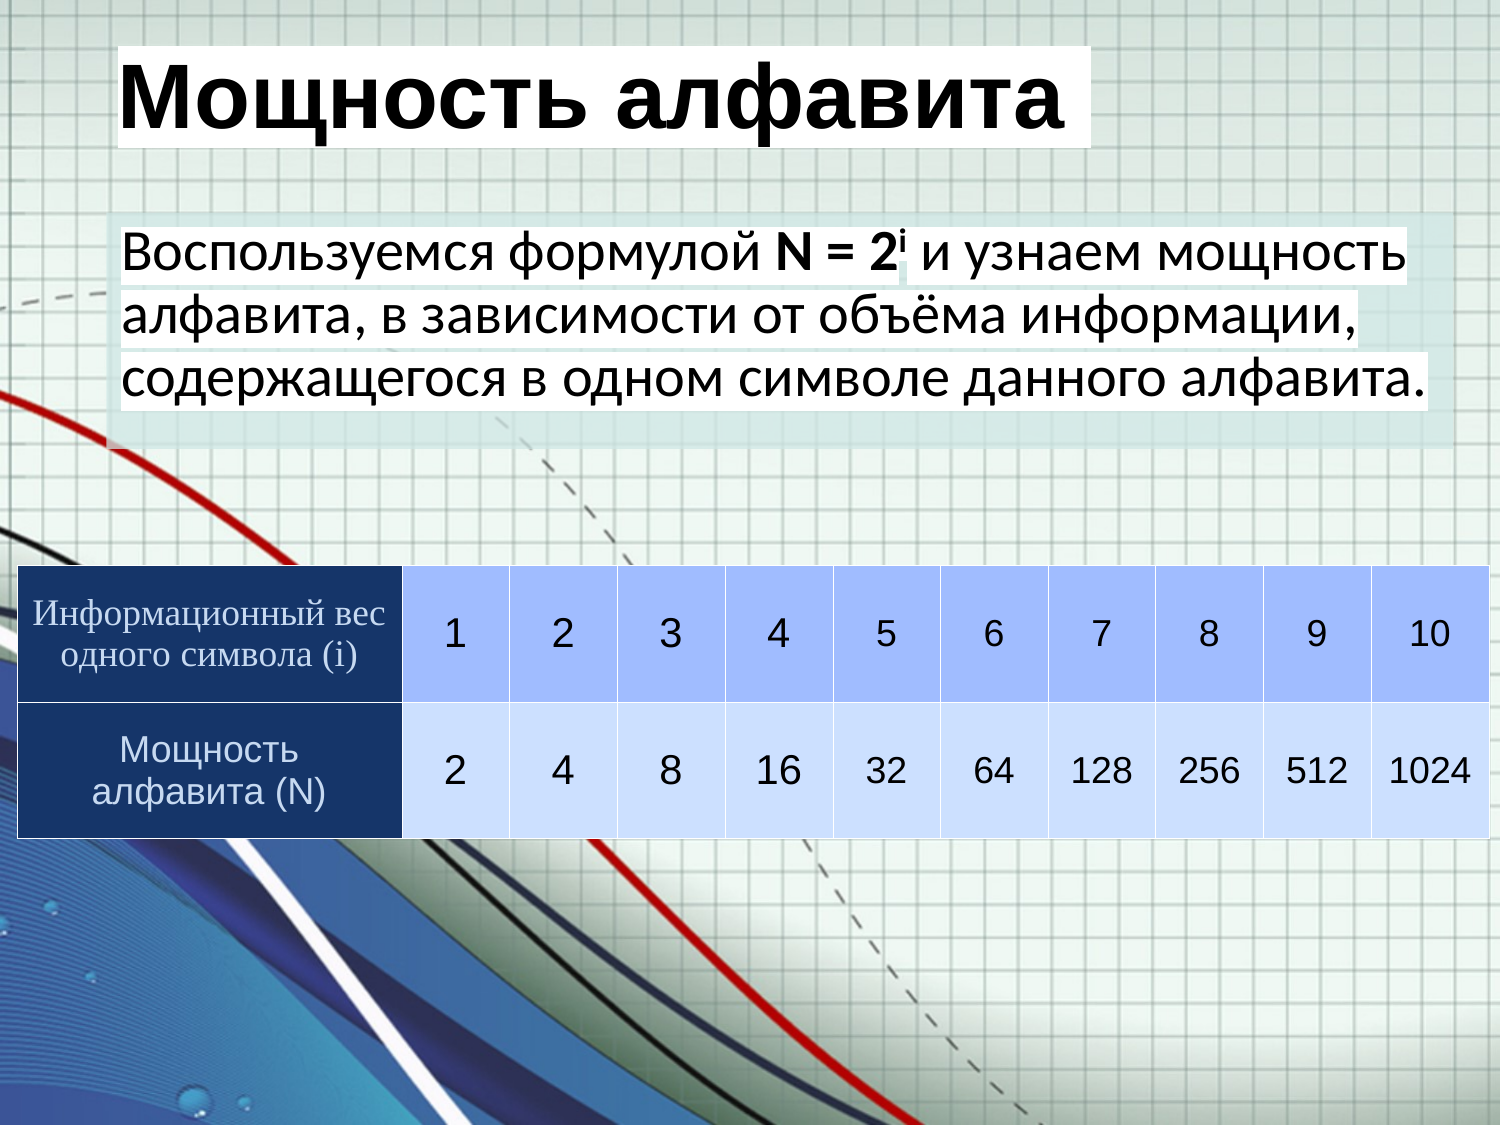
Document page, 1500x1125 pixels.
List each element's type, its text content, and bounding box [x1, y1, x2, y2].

table_header 6 [941, 566, 1048, 702]
table_cell 128 [1049, 703, 1155, 838]
table_header 3 [618, 566, 725, 702]
table_cell 16 [726, 703, 833, 838]
table_cell 8 [618, 703, 725, 838]
table_cell 256 [1156, 703, 1263, 838]
title Мощность алфавита [103, 32, 1397, 166]
table_cell 2 [403, 703, 509, 838]
table_header 7 [1049, 566, 1155, 702]
table_header 4 [726, 566, 833, 702]
table_cell 32 [834, 703, 940, 838]
table_cell 1024 [1372, 703, 1489, 838]
table_header 9 [1264, 566, 1371, 702]
table_header 2 [510, 566, 617, 702]
table_header Информационный вес одного символа (i) [18, 566, 402, 702]
table_cell 4 [510, 703, 617, 838]
table_header 10 [1372, 566, 1489, 702]
table_cell Мощность алфавита (N) [18, 703, 402, 838]
picture [0, 0, 1500, 1125]
table_cell 64 [941, 703, 1048, 838]
list Воспользуемся формулой N = 2i и узнаем мощность алфавита, в зависимости от объёма информации, содержащегося в одном символе данного алфавита. [106, 212, 1453, 449]
table_header 5 [834, 566, 940, 702]
table_header 1 [403, 566, 509, 702]
table_cell 512 [1264, 703, 1371, 838]
table_header 8 [1156, 566, 1263, 702]
